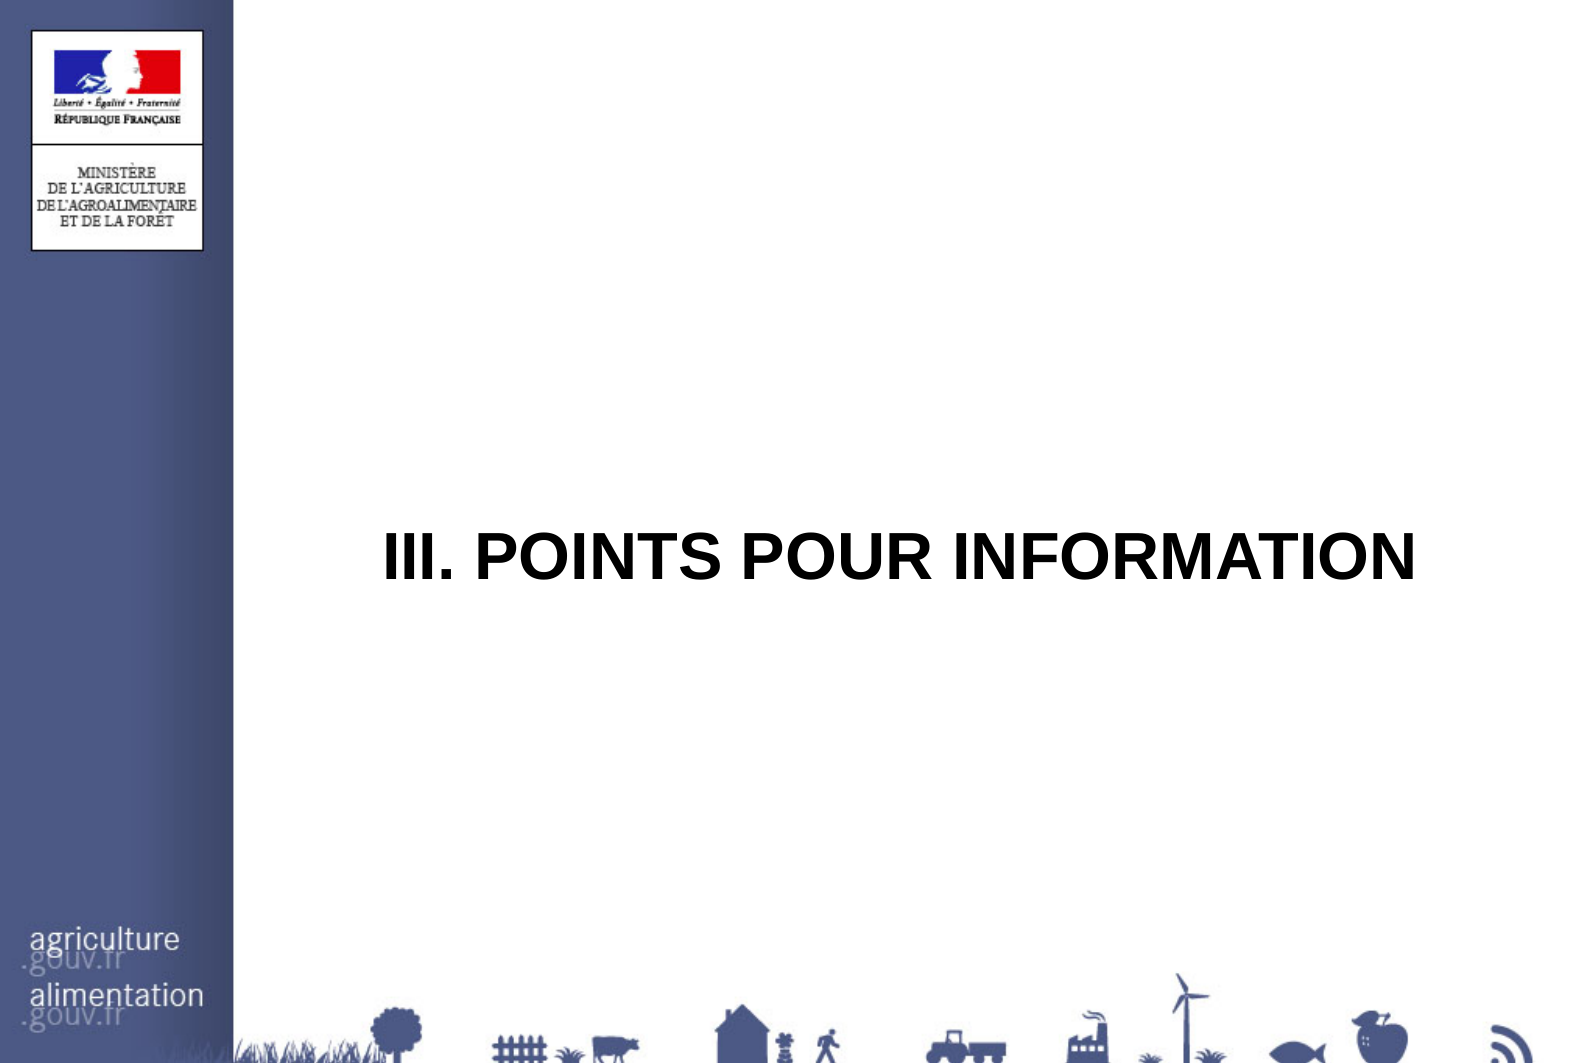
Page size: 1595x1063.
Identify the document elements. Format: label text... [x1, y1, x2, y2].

picture [0, 0, 1595, 1063]
subtitle III. POINTS POUR INFORMATION [265, 248, 1536, 866]
